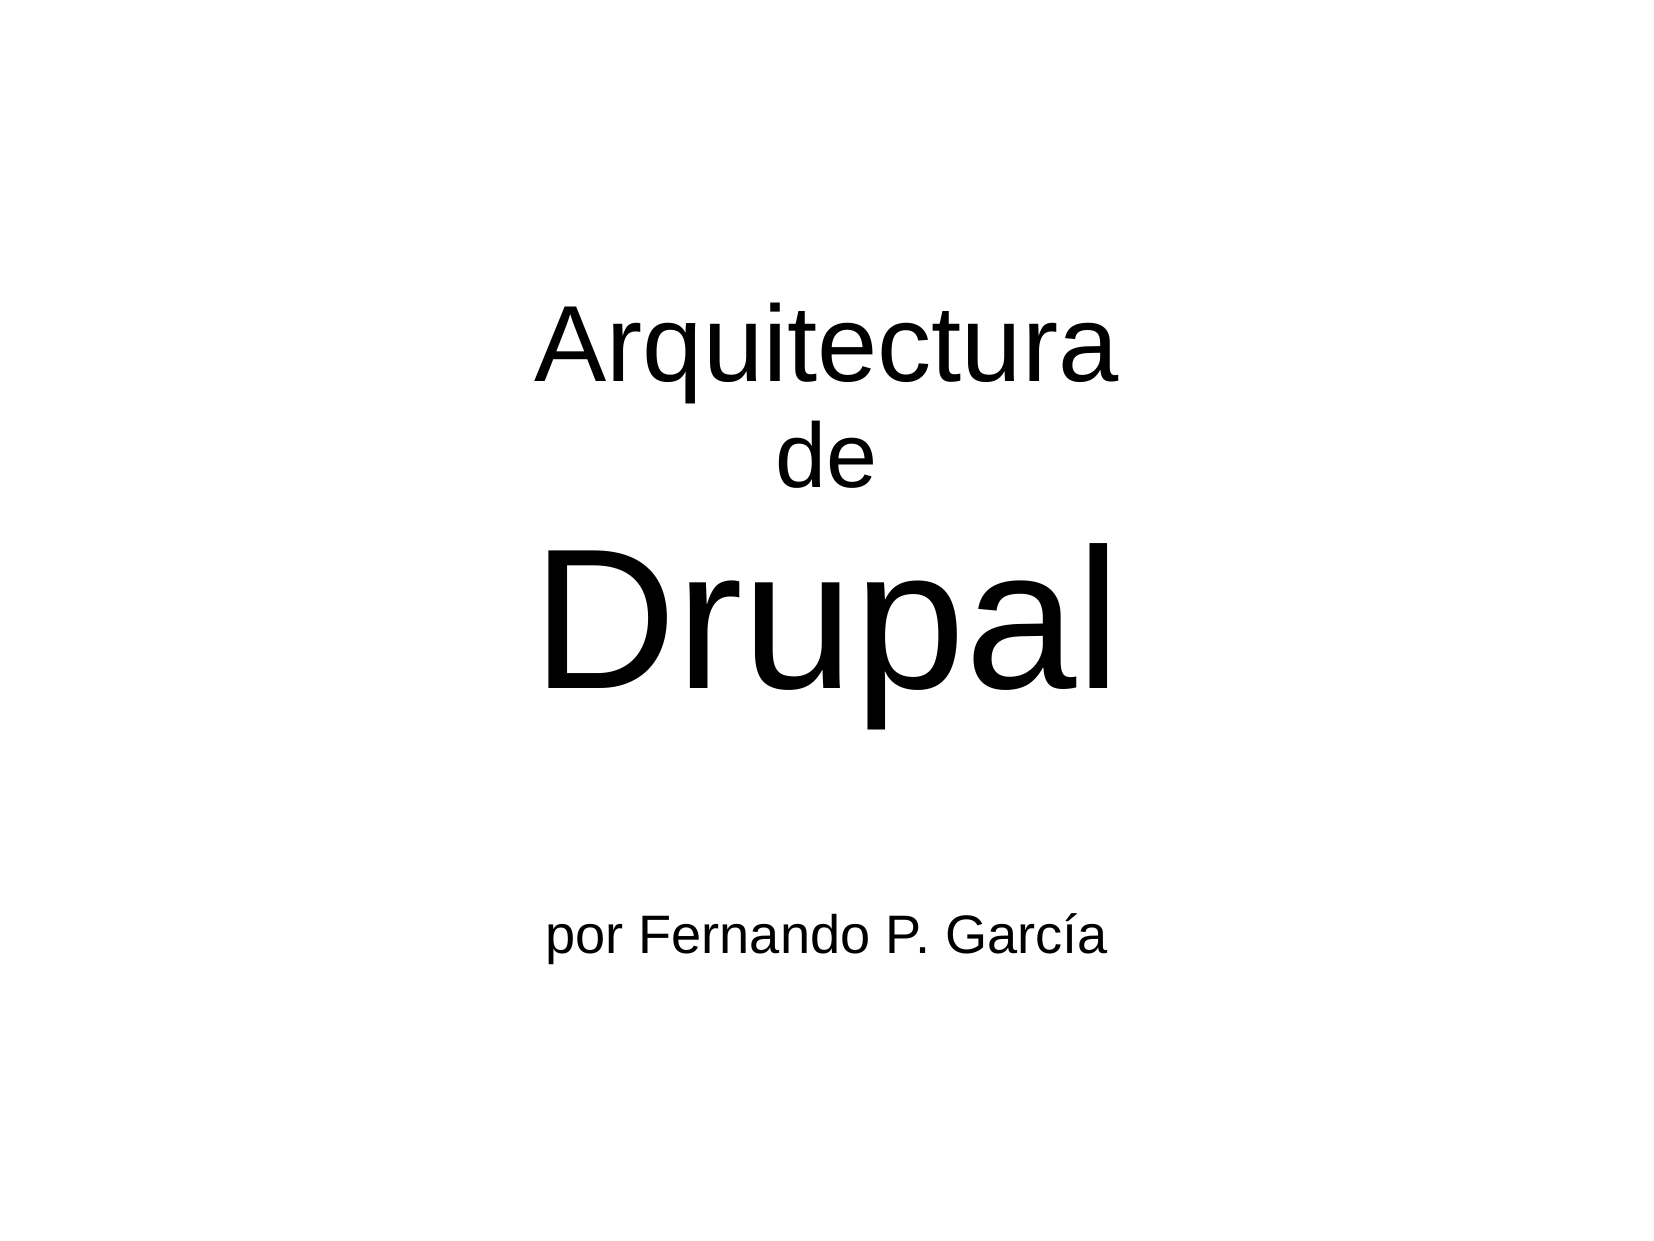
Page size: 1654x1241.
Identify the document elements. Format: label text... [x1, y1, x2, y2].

subtitle por Fernando P. García [82, 767, 1571, 1102]
title Arquitectura de Drupal [82, 283, 1571, 731]
